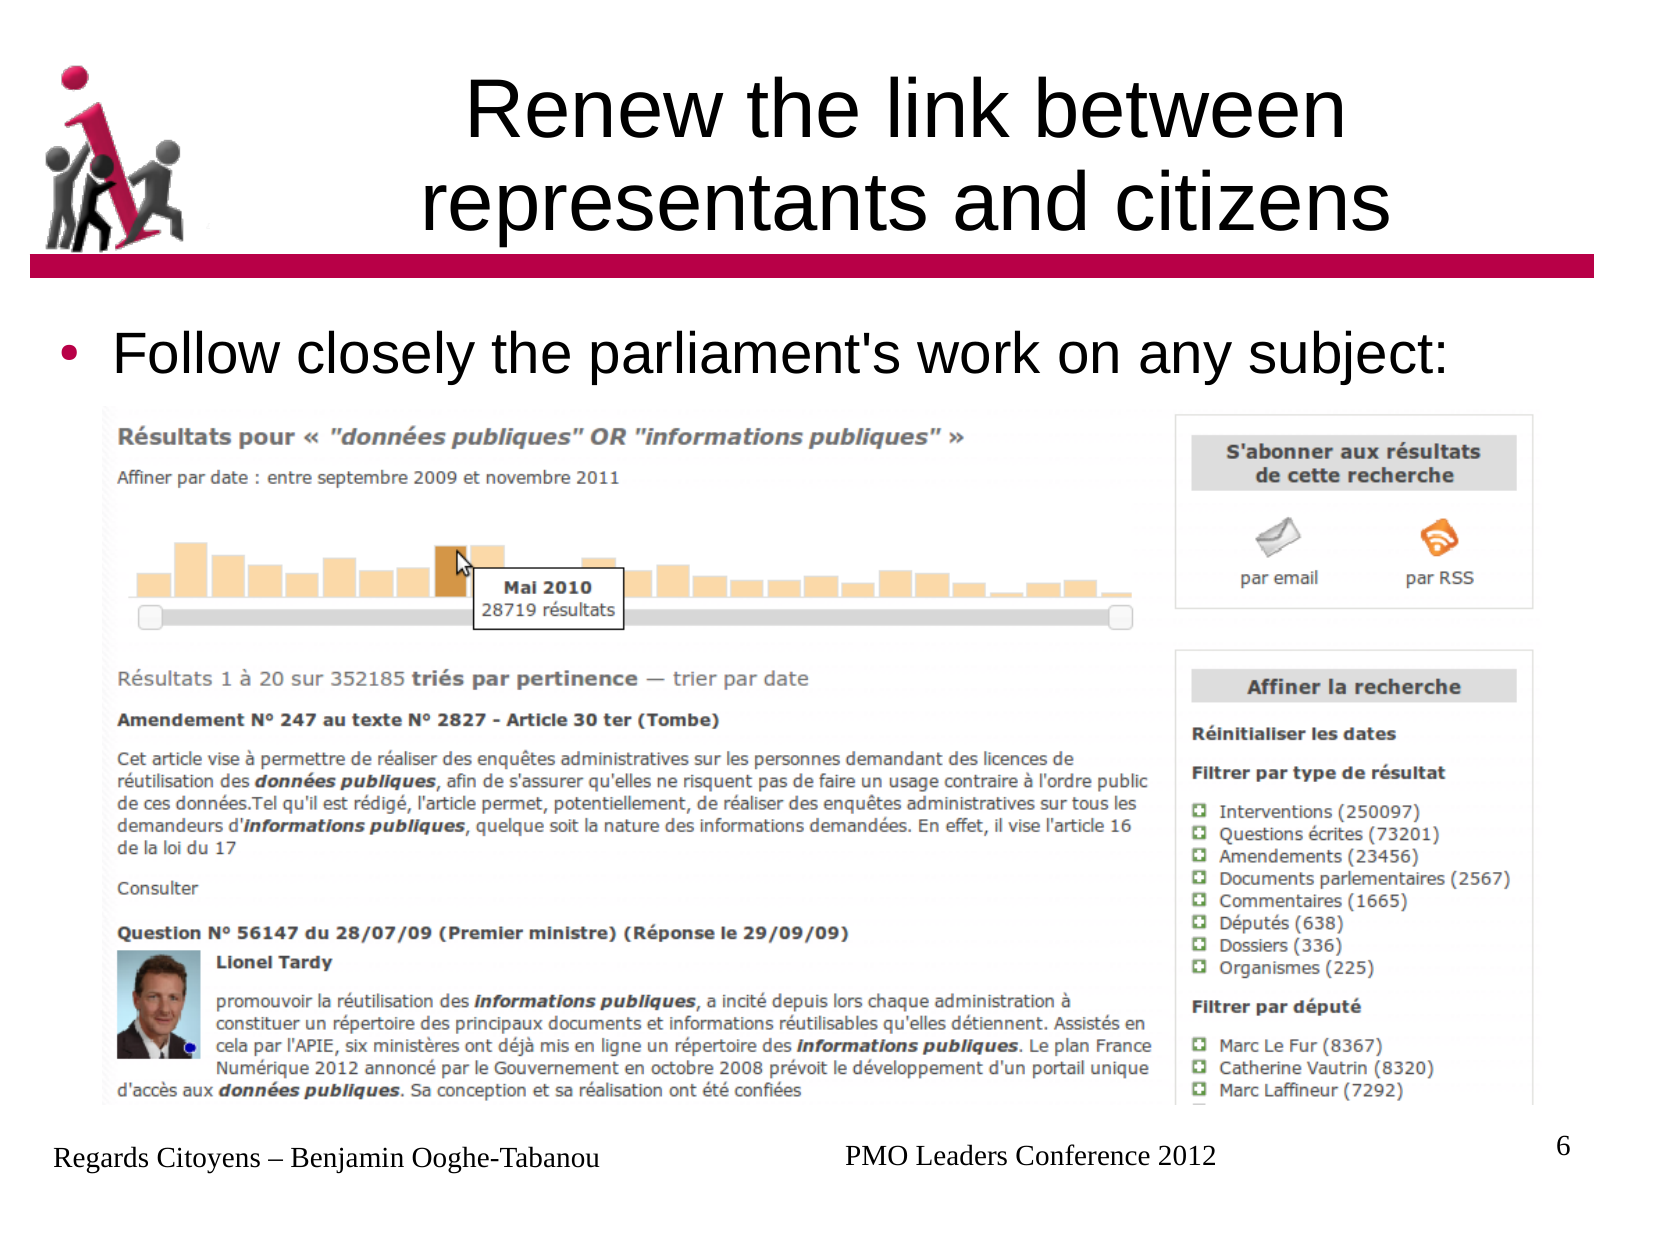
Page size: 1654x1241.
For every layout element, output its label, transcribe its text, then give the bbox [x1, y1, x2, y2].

picture [29, 60, 210, 254]
list Follow closely the parliament's work on any subject: [41, 321, 1636, 1140]
picture [102, 406, 1542, 1105]
title Renew the link between representants and citizens [212, 59, 1601, 252]
